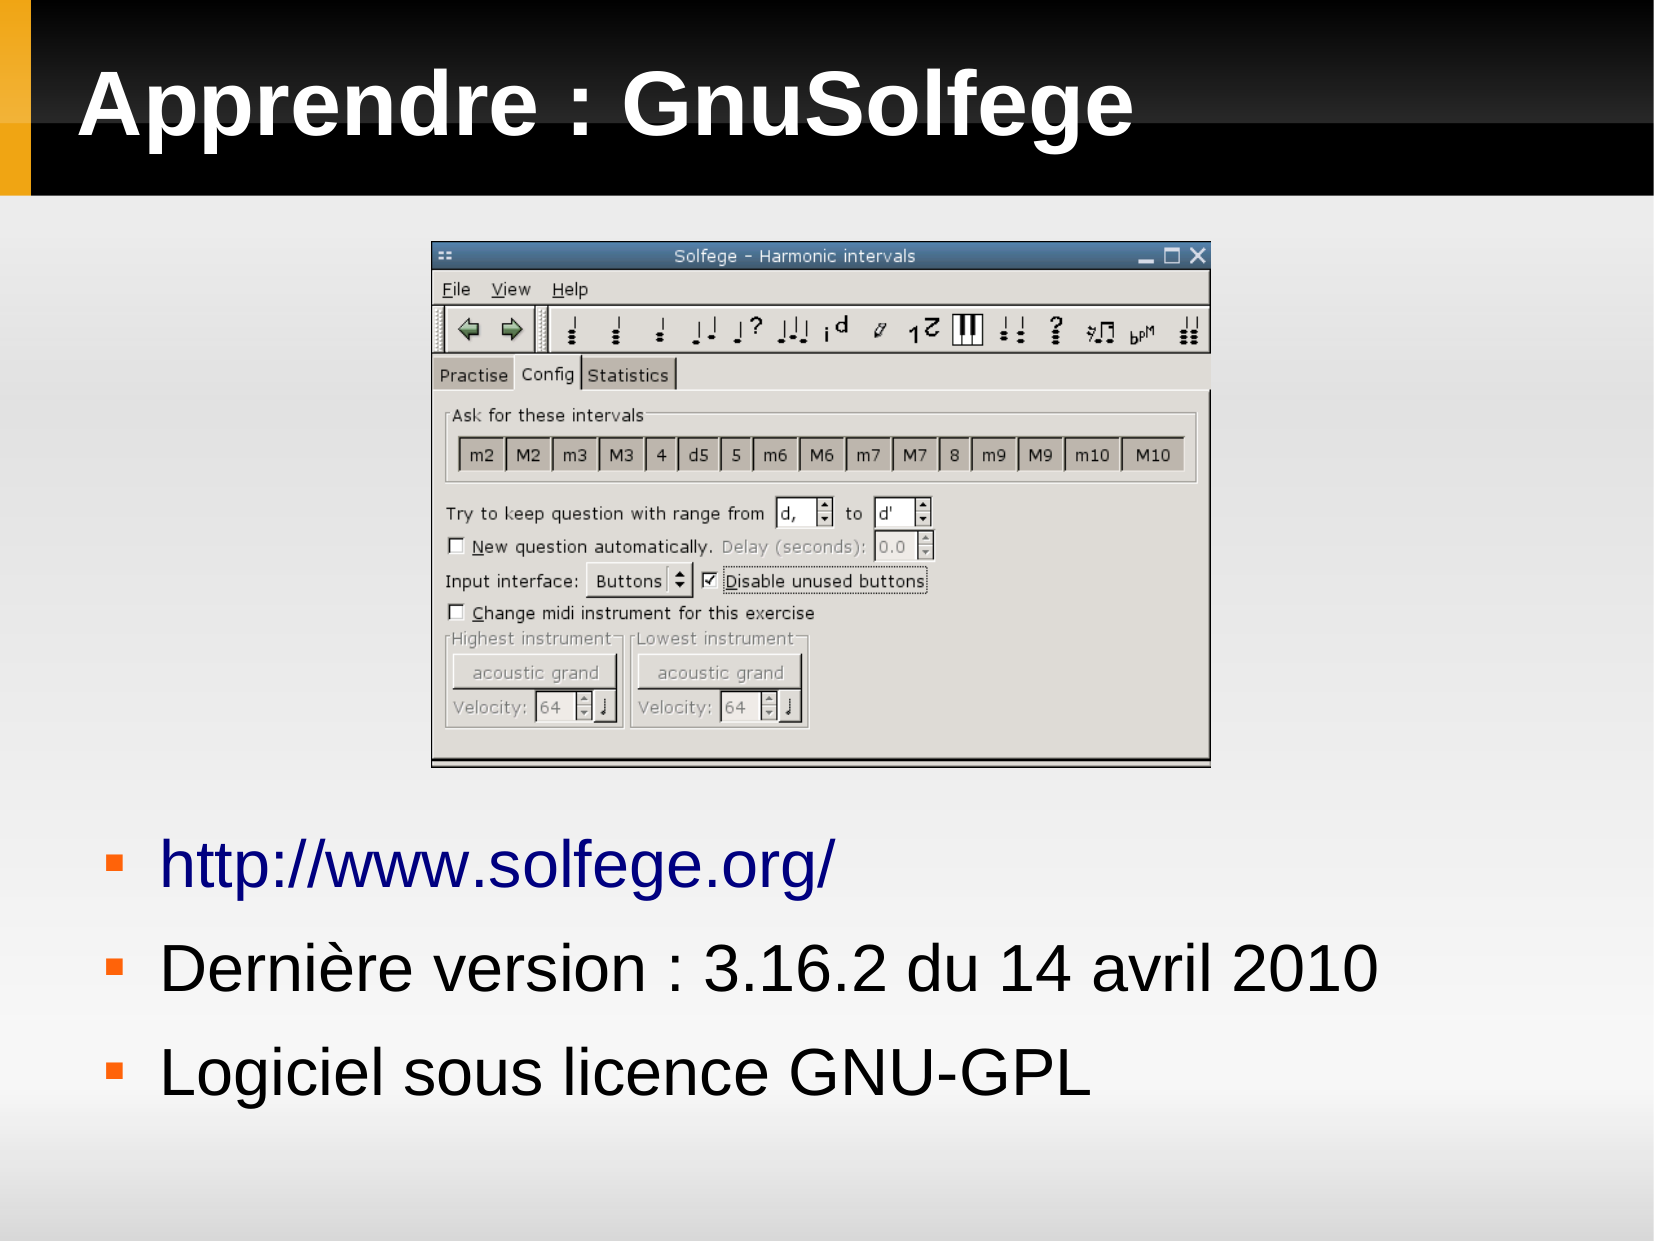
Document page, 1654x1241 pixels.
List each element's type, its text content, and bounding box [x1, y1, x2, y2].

title Apprendre : GnuSolfege [76, 7, 1565, 200]
list http://www.solfege.org/ Dernière version : 3.16.2 du 14 avril 2010 Logiciel sous licence GNU-GPL [88, 826, 1572, 1153]
picture [0, 0, 1654, 1241]
